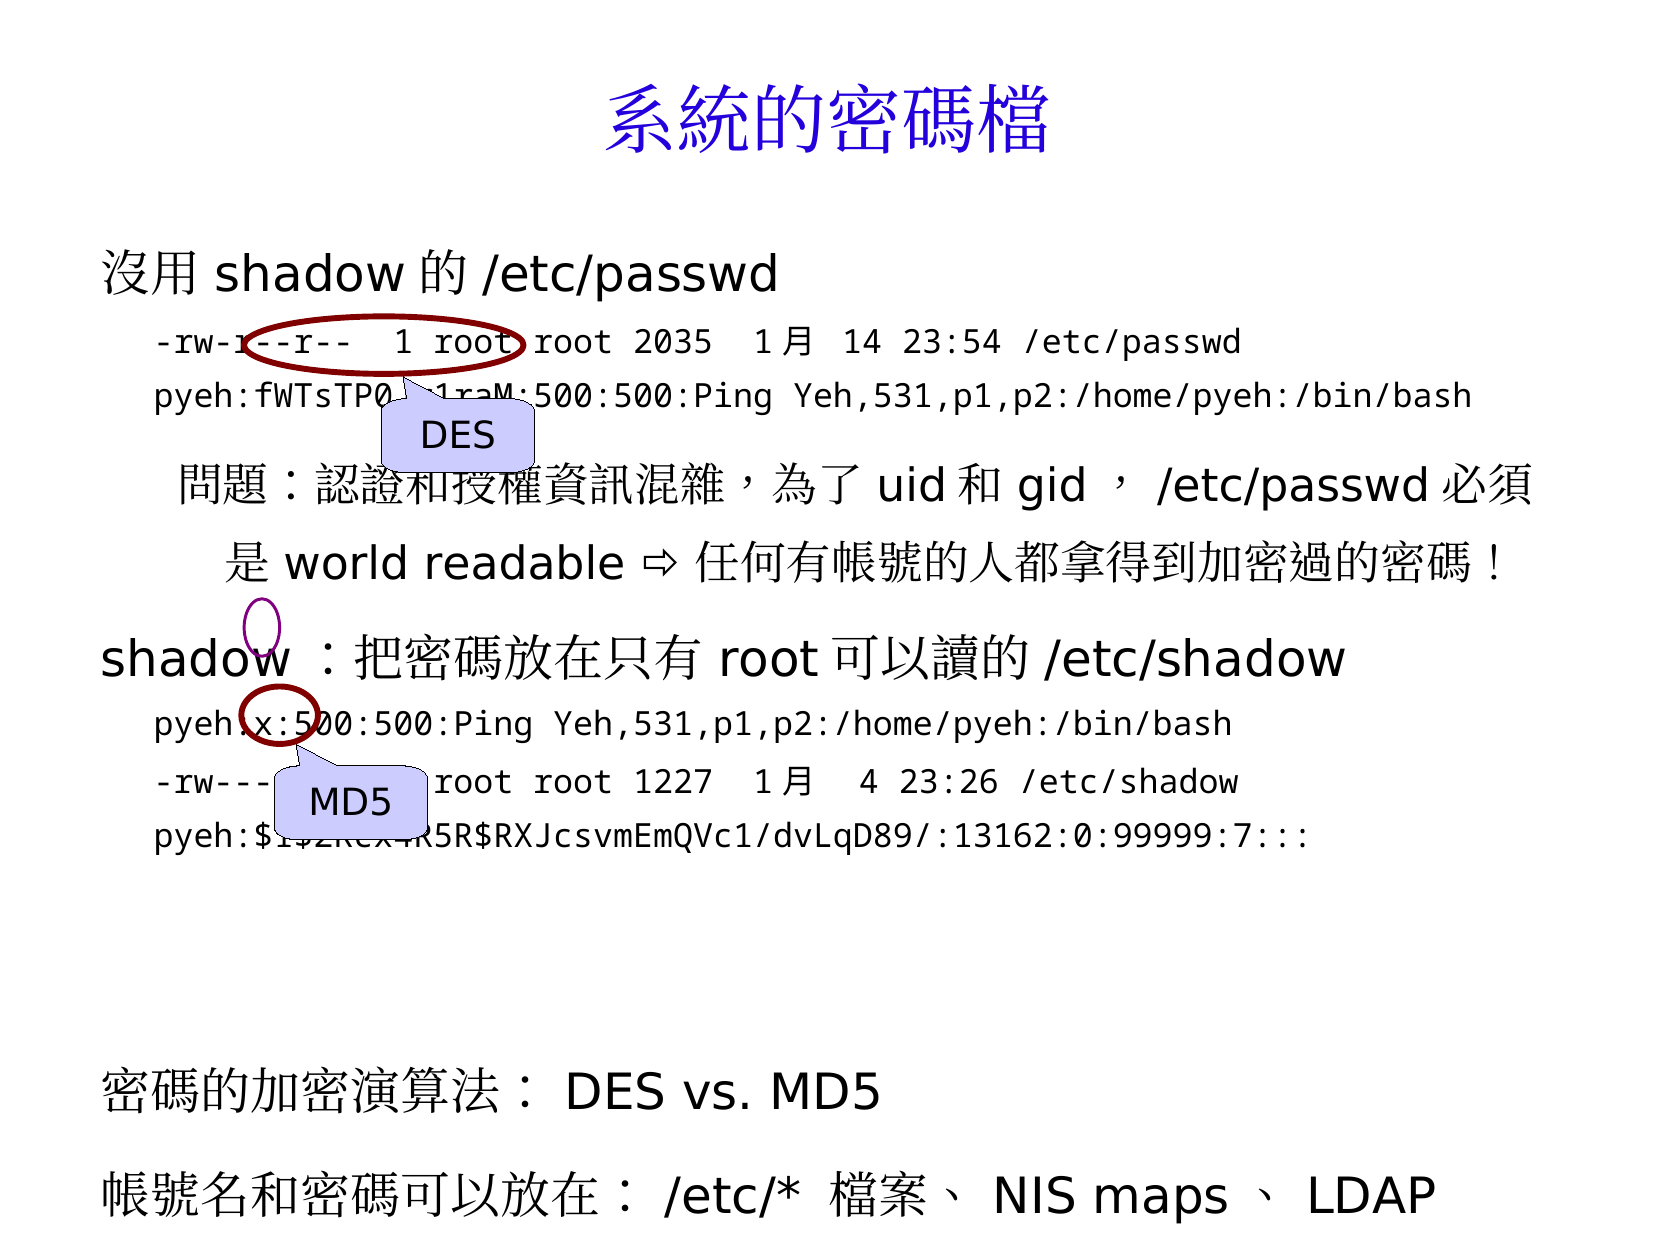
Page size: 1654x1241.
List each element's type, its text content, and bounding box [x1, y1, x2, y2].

text_box DES [381, 377, 535, 473]
list 沒用shadow的/etc/passwd -rw-r--r-- 1 root root 2035 1月 14 23:54 /etc/passwd pyeh:fWTsTP0Jr1raM:500:500:Ping Yeh,531,p1,p2:/home/pyeh:/bin/bash 問題：認證和授權資訊混雜，為了uid和gid，/etc/passwd必須是world readable 任何有帳號的人都拿得到加密過的密碼！ shadow：把密碼放在只有root可以讀的/etc/shadow pyeh:x:500:500:Ping Yeh,531,p1,p2:/home/pyeh:/bin/bash -rw------- 1 root root 1227 1月 4 23:26 /etc/shadow pyeh:$1$2Rcx4R5R$RXJcsvmEmQVc1/dvLqD89/:13162:0:99999:7::: 密碼的加密演算法：DES vs. MD5 帳號名和密碼可以放在：/etc/* 檔案、NIS maps、LDAP directories等等地方 [82, 219, 1571, 1116]
text_box MD5 [274, 744, 428, 840]
title 系統的密碼檔 [82, 49, 1571, 182]
